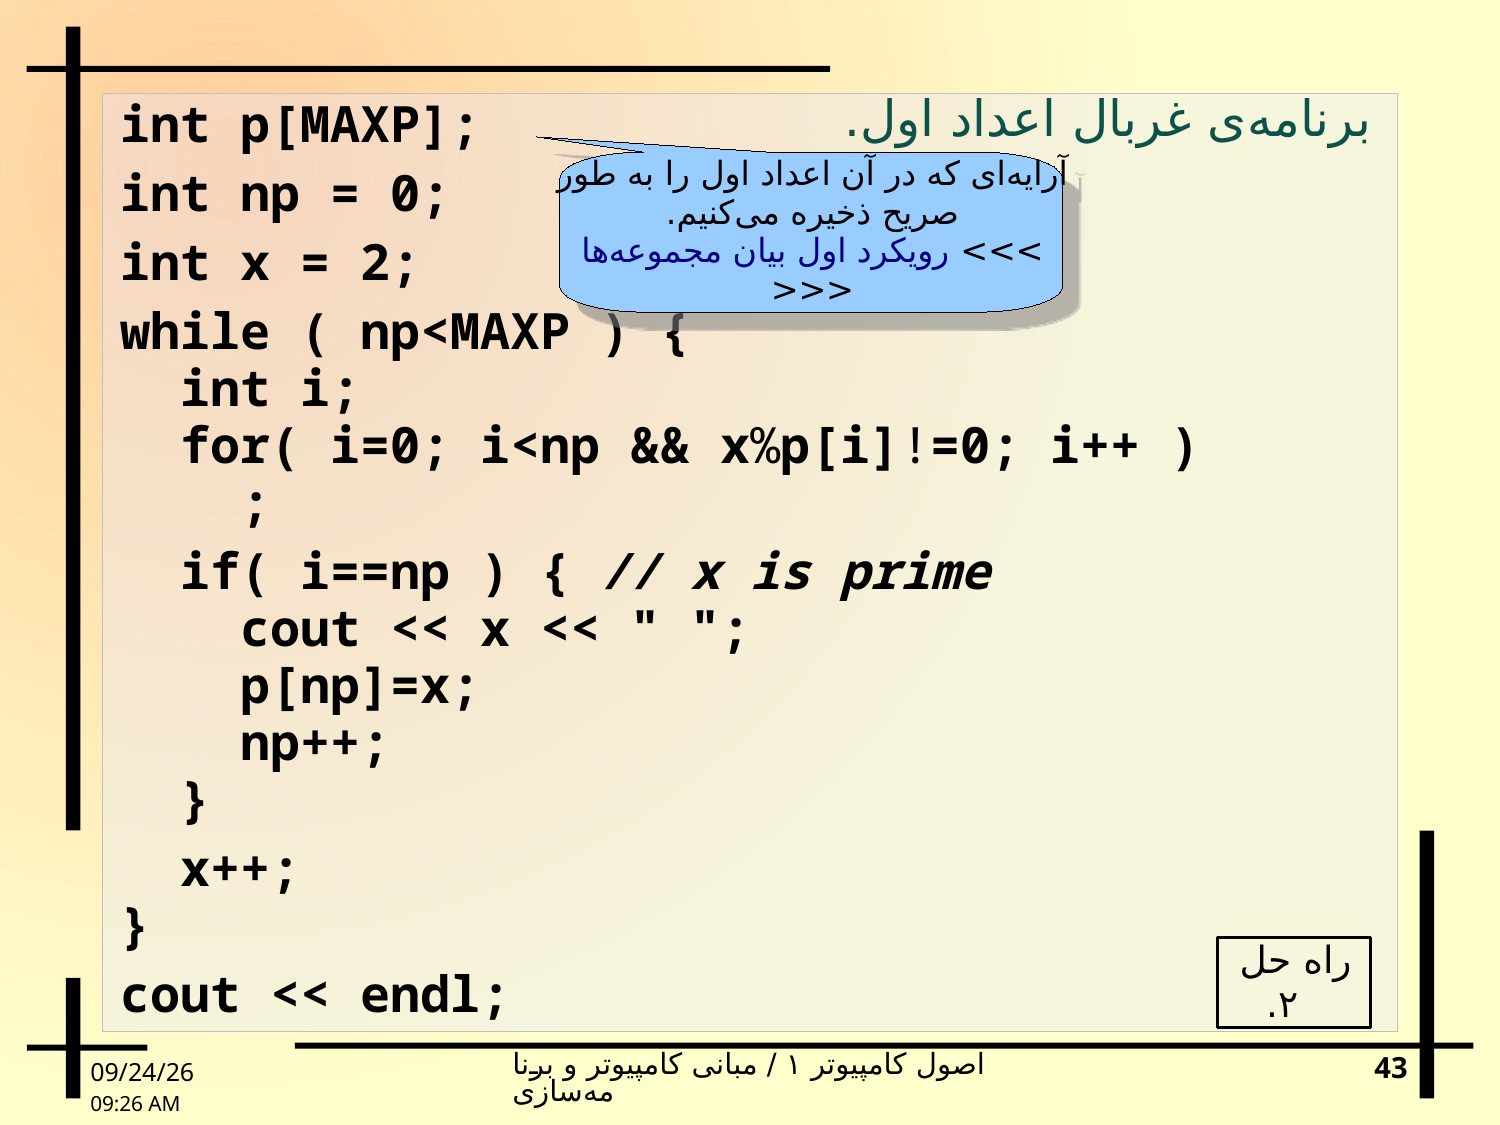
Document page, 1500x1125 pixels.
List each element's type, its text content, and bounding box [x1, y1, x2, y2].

list راه حل ۲. [1217, 937, 1371, 1002]
text_box آرایه‌ای که در آن اعداد اول را به طور صریح ذخیره می‌کنیم. >>> رویکرد اول بیان مجموعه‌ها <<< [536, 136, 1063, 313]
list برنامه‌ی غربال اعداد اول. [86, 89, 1425, 188]
text_box int p[MAXP]; int np = 0; int x = 2; while ( np<MAXP ) { int i; for( i=0; i<np && x%p[i]!=0; i++ ) ; if( i==np ) { // x is prime cout << x << " "; p[np]=x; np++; } x++; } cout << endl; [102, 188, 1398, 1032]
